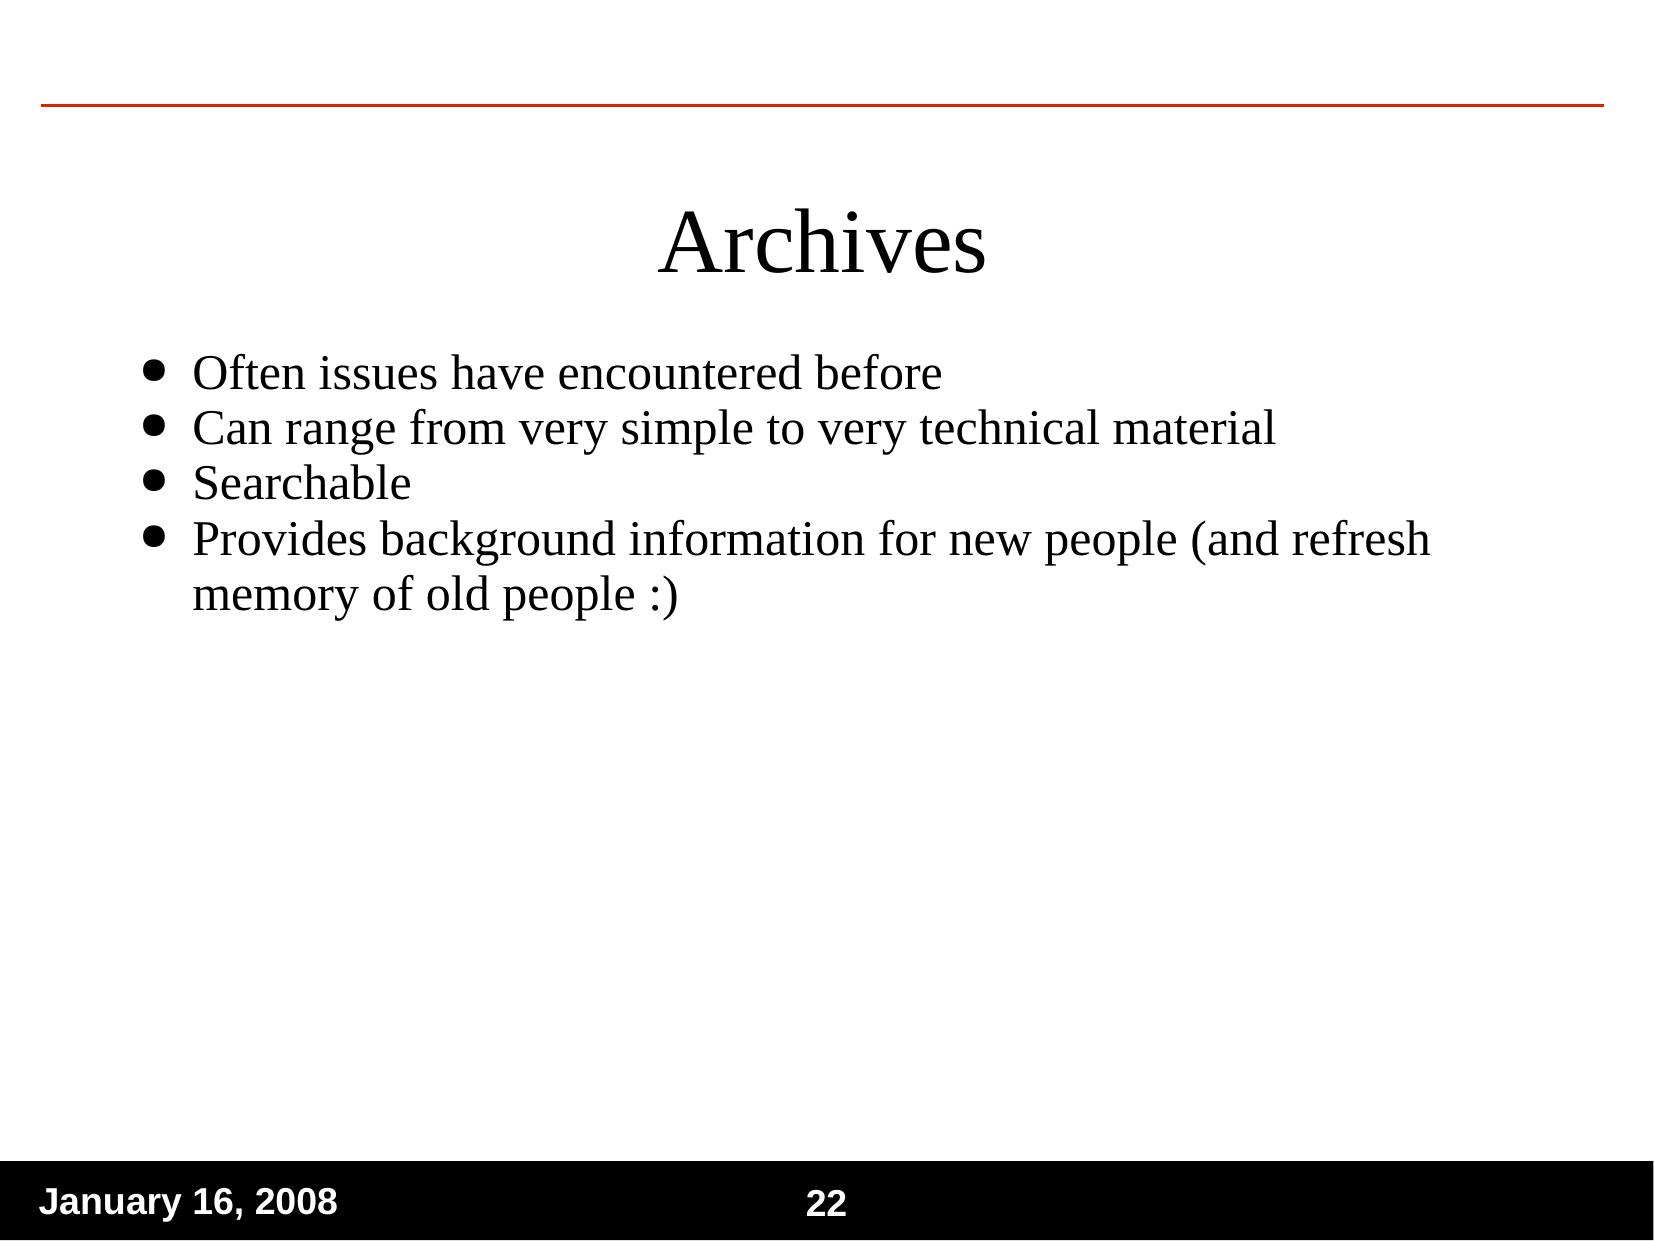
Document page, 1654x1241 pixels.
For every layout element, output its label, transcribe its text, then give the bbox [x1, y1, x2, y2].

title Archives [117, 137, 1530, 346]
list Often issues have encountered before Can range from very simple to very technical material Searchable Provides background information for new people (and refresh memory of old people :) [121, 344, 1534, 1127]
